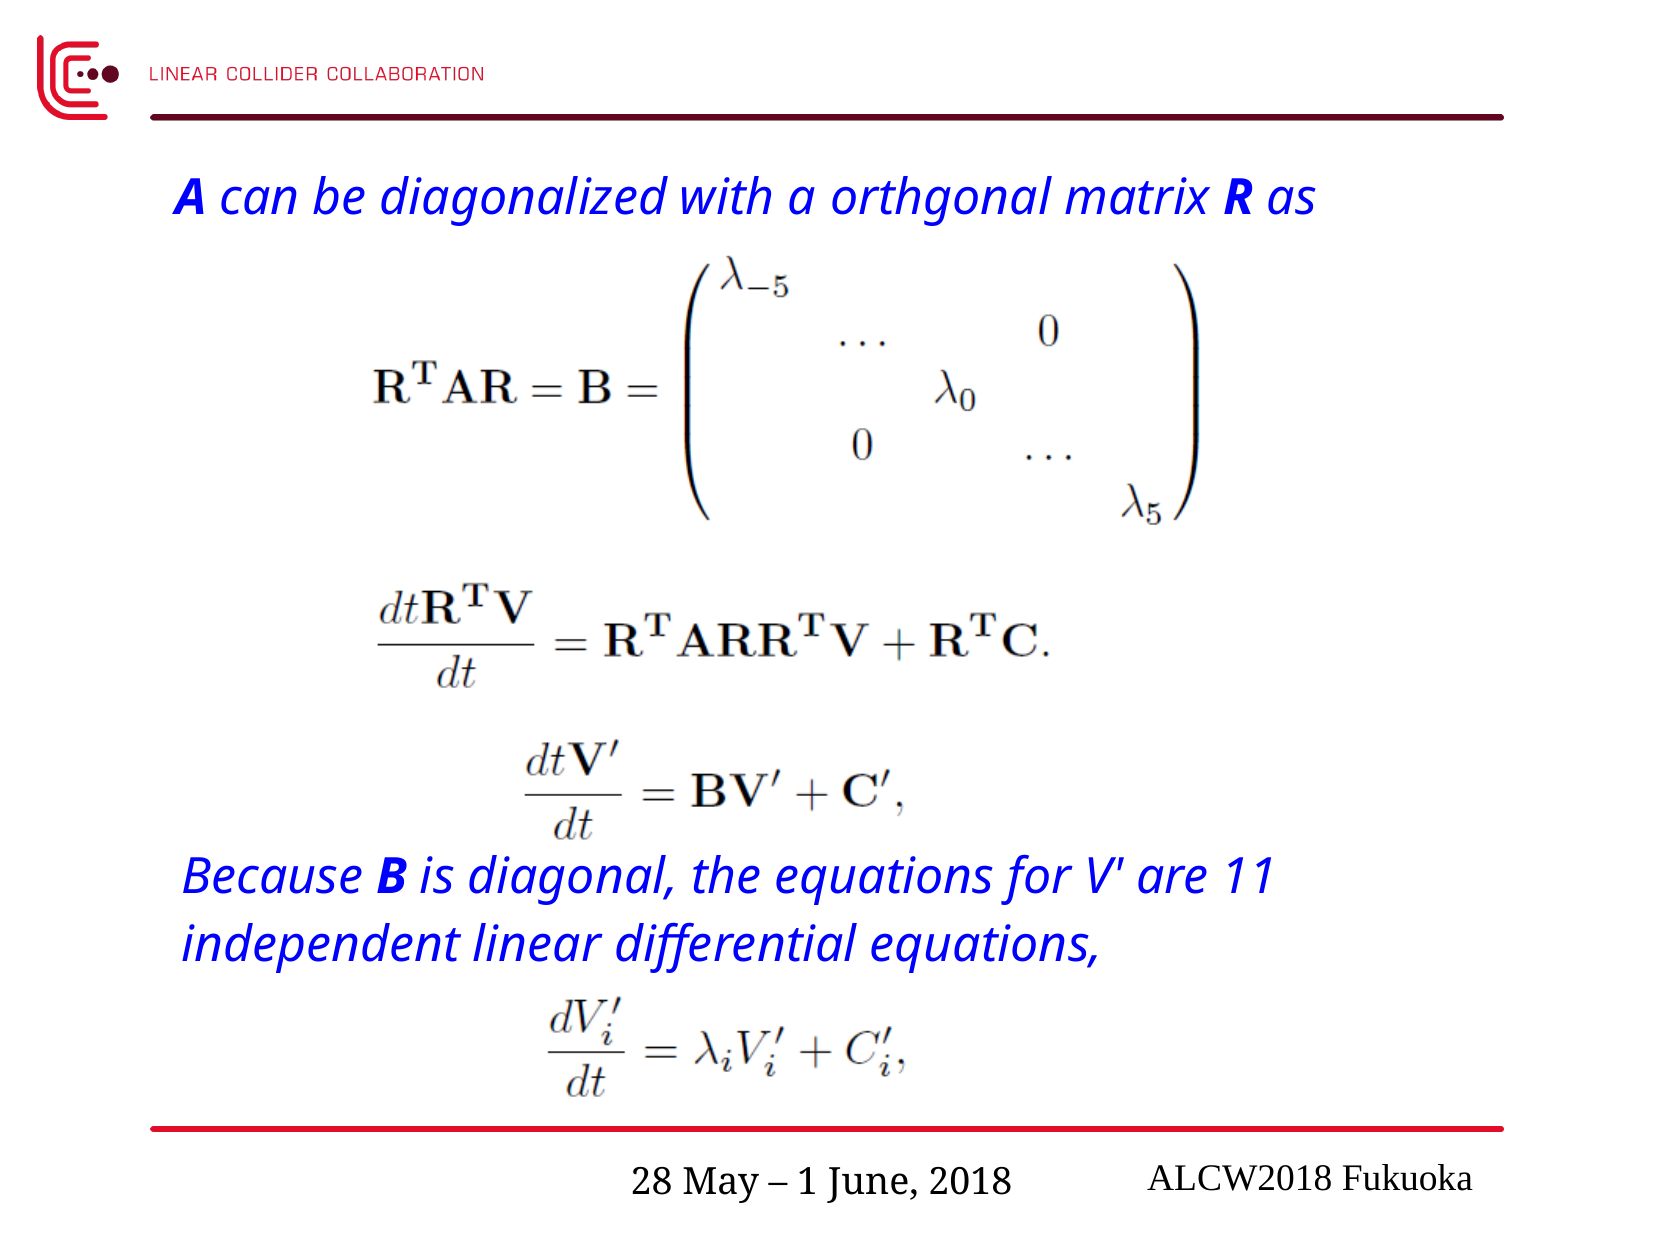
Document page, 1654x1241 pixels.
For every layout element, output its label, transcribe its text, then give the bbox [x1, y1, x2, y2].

text_box Because B is diagonal, the equations for V' are 11 independent linear differential equations, [166, 832, 1412, 1049]
picture [37, 35, 1504, 1132]
text_box A can be diagonalized with a orthgonal matrix R as [160, 153, 1418, 306]
